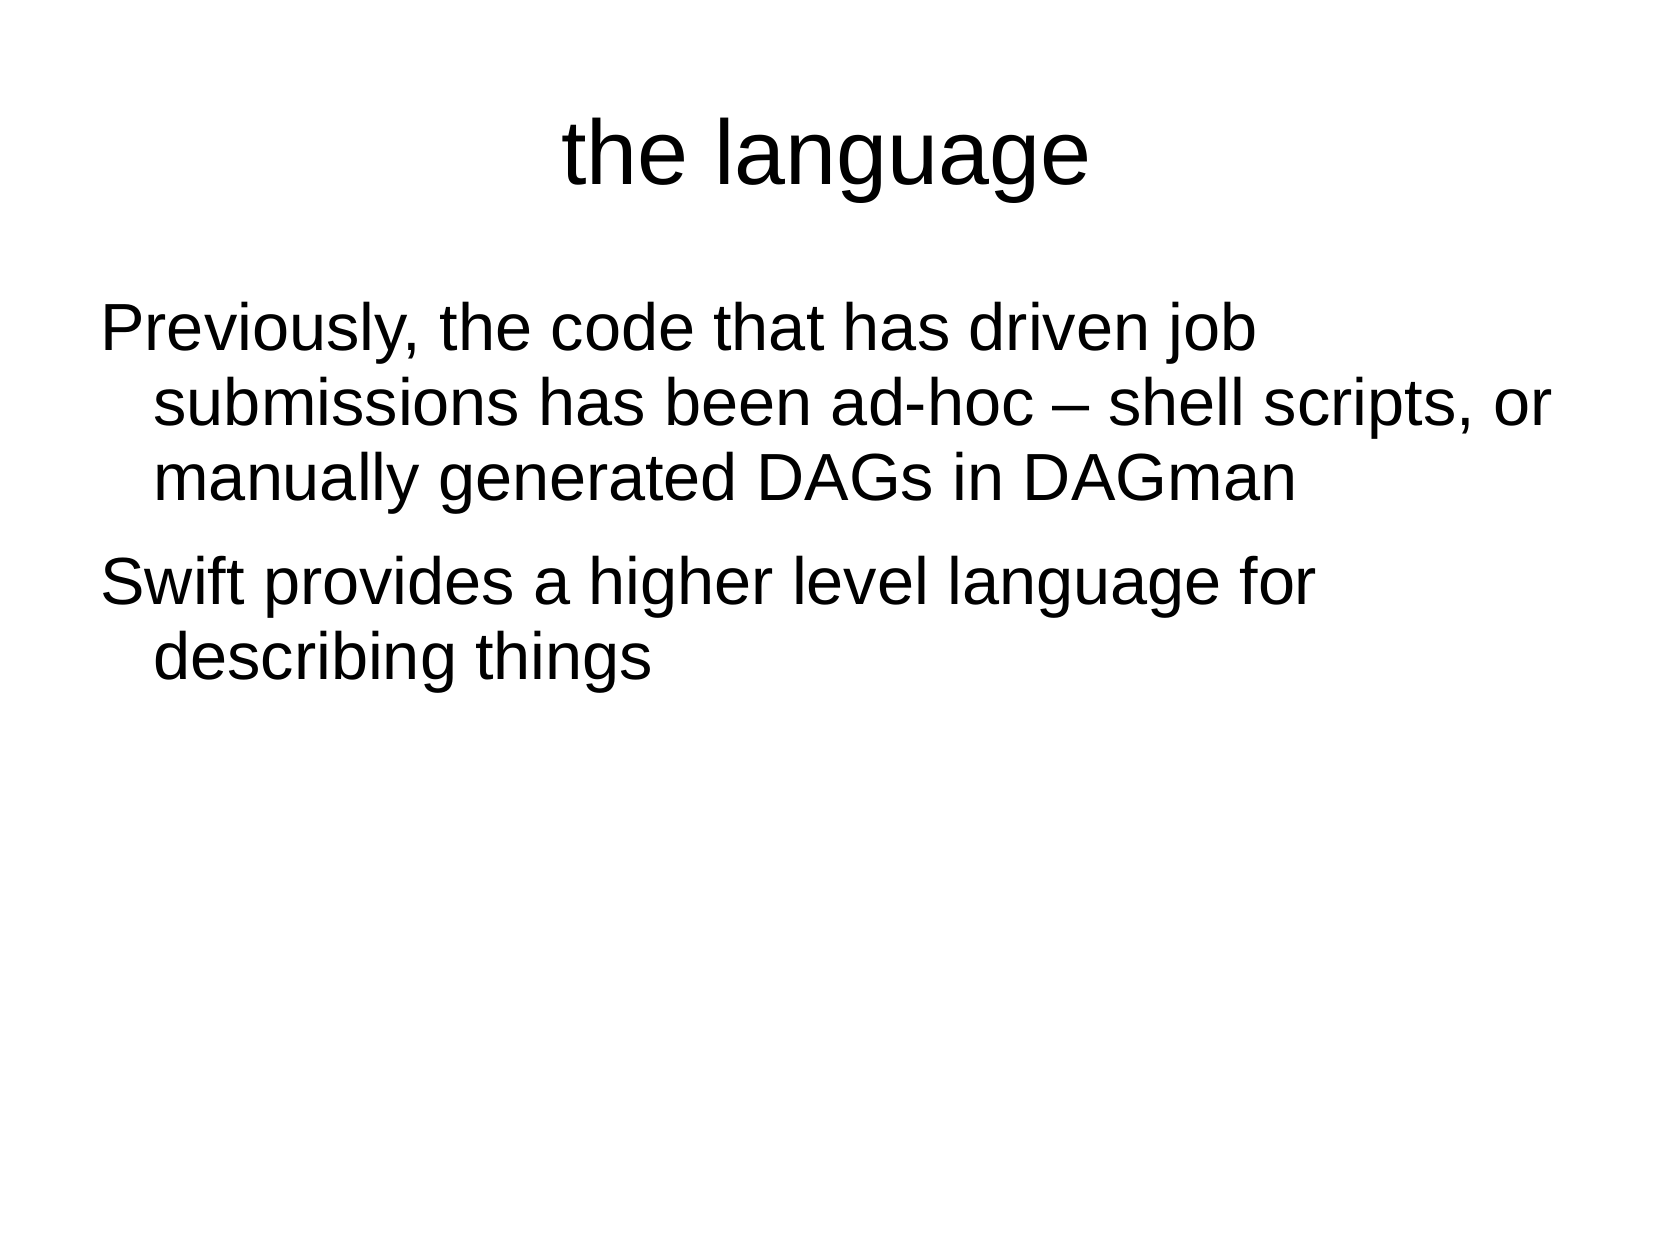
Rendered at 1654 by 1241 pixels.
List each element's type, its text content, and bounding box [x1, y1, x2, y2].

list Previously, the code that has driven job submissions has been ad-hoc – shell scripts, or manually generated DAGs in DAGman Swift provides a higher level language for describing things [82, 290, 1571, 1094]
title the language [82, 56, 1571, 250]
